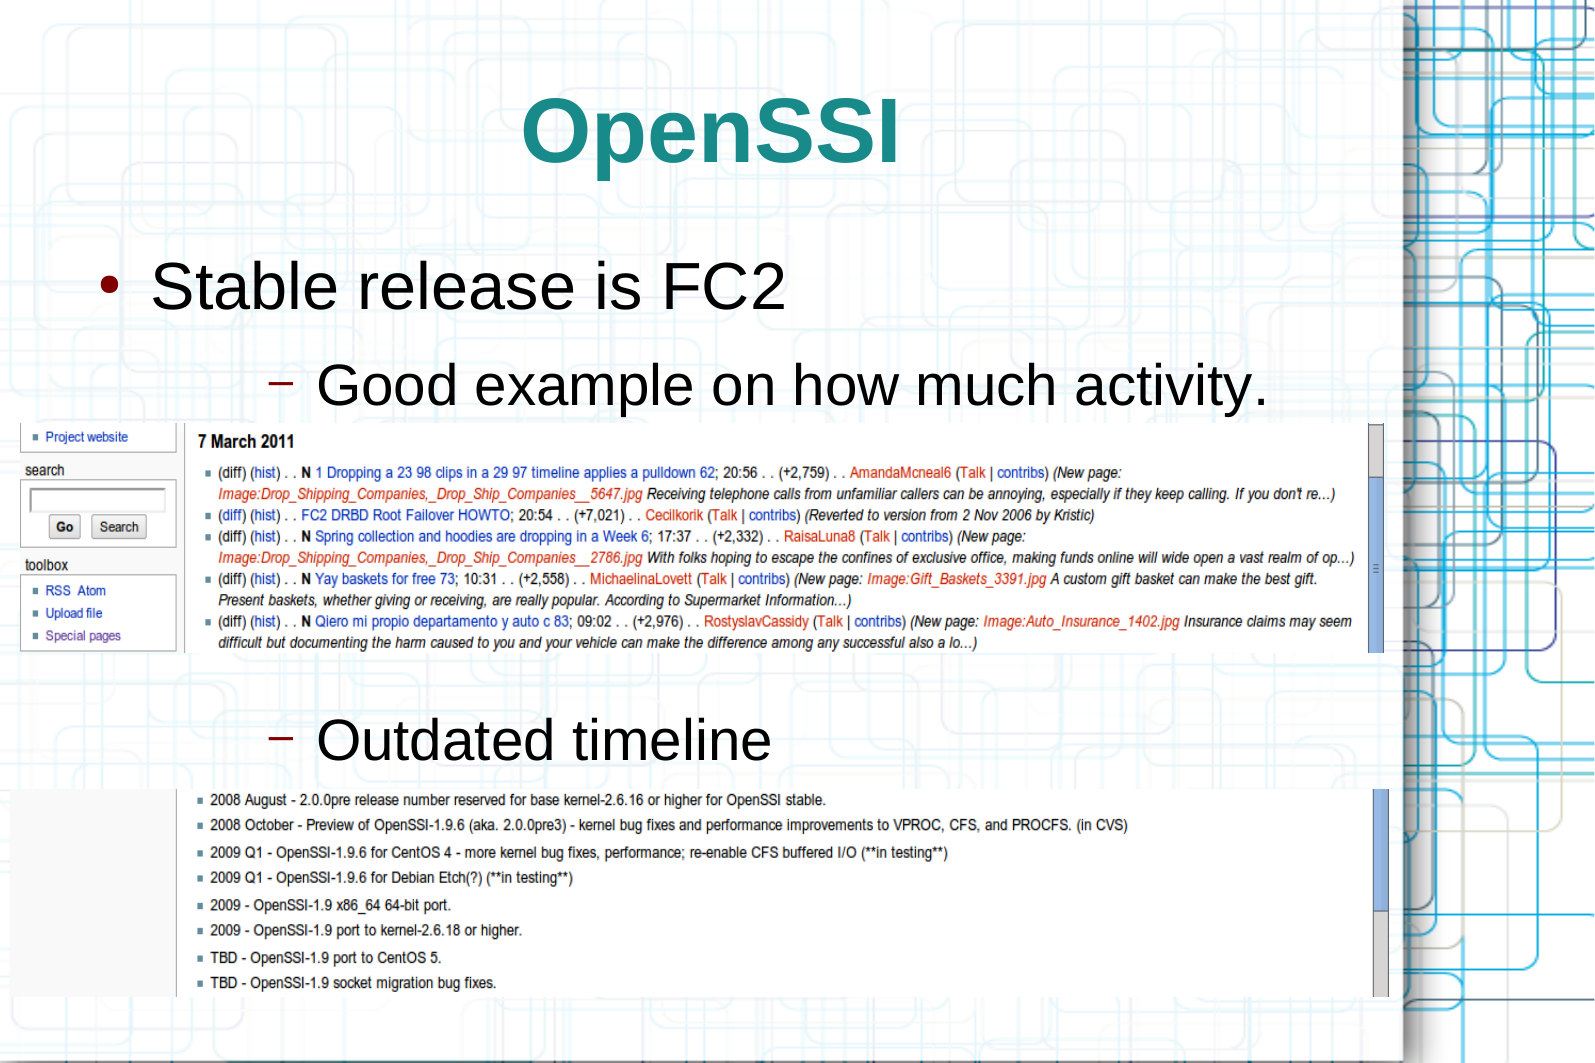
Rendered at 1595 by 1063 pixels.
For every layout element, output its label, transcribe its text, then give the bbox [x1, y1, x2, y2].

list Stable release is FC2 Good example on how much activity. Outdated timeline [79, 248, 1367, 423]
list Stable release is FC2 Good example on how much activity. Outdated timeline [79, 653, 1367, 789]
title OpenSSI [56, 49, 1367, 213]
picture [0, 0, 1595, 1063]
